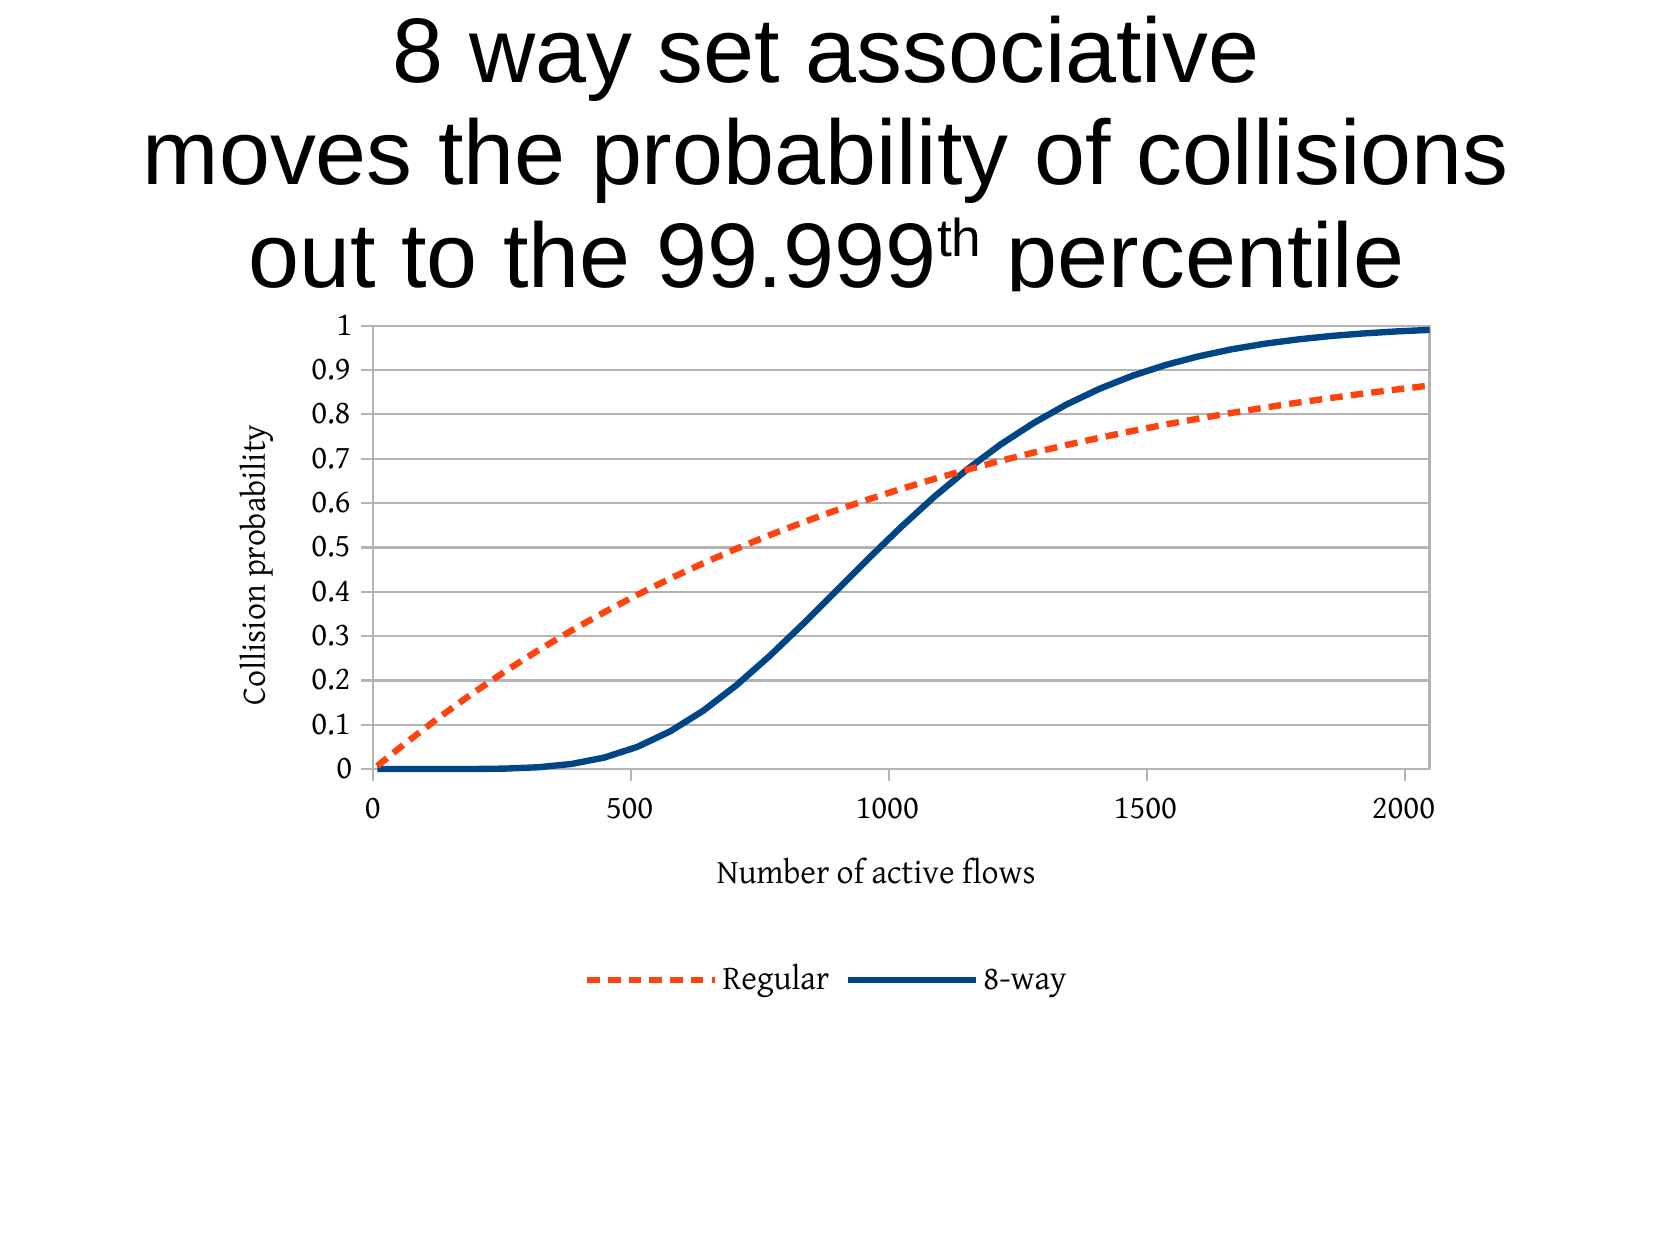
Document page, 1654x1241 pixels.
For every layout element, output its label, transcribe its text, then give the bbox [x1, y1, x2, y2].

picture [188, 290, 1466, 1010]
title 8 way set associative moves the probability of collisions out to the 99.999th percentile [82, 0, 1571, 309]
